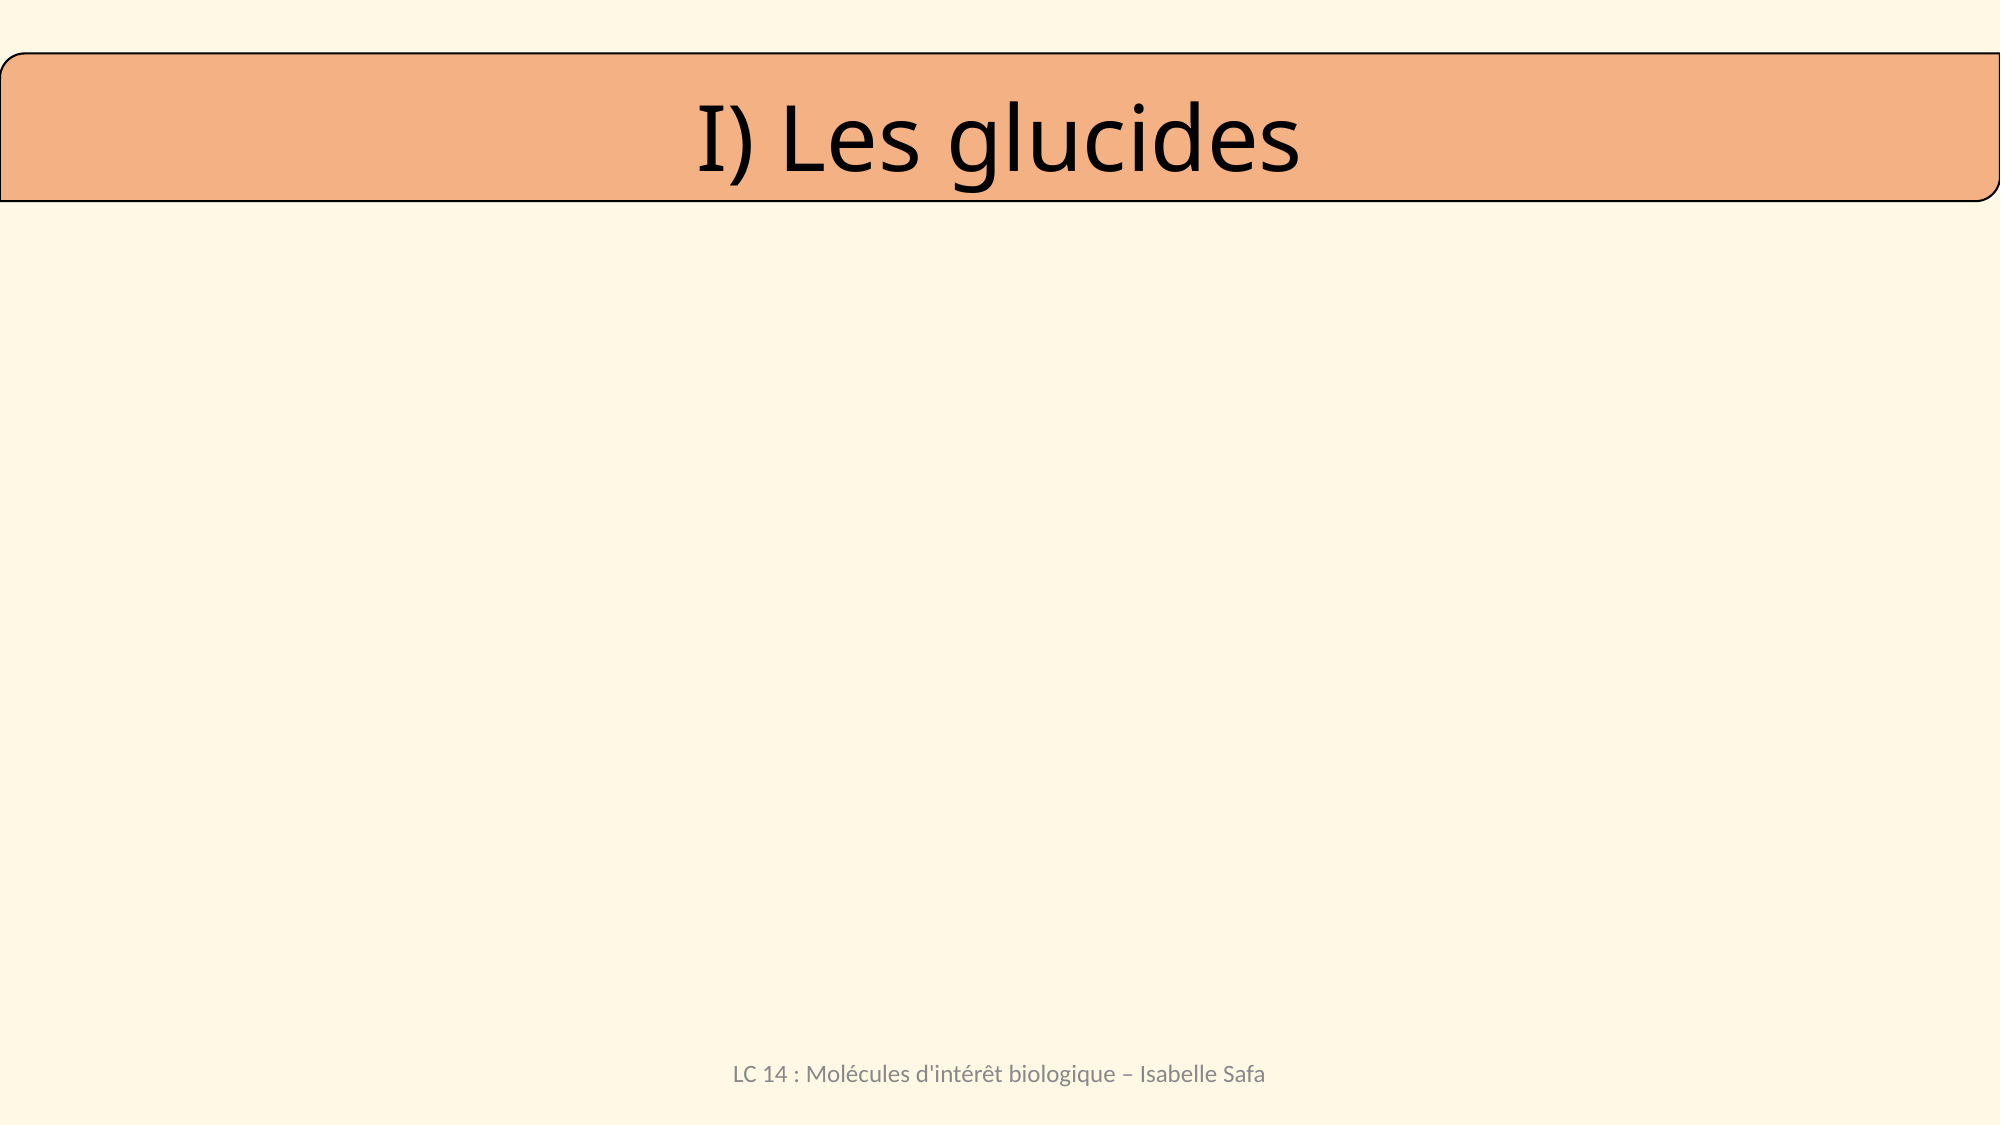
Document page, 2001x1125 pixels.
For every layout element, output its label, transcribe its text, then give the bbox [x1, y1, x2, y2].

title I) Les glucides [0, 32, 2000, 251]
text_box LC 14 : Molécules d'intérêt biologique – Isabelle Safa [662, 1042, 1338, 1103]
